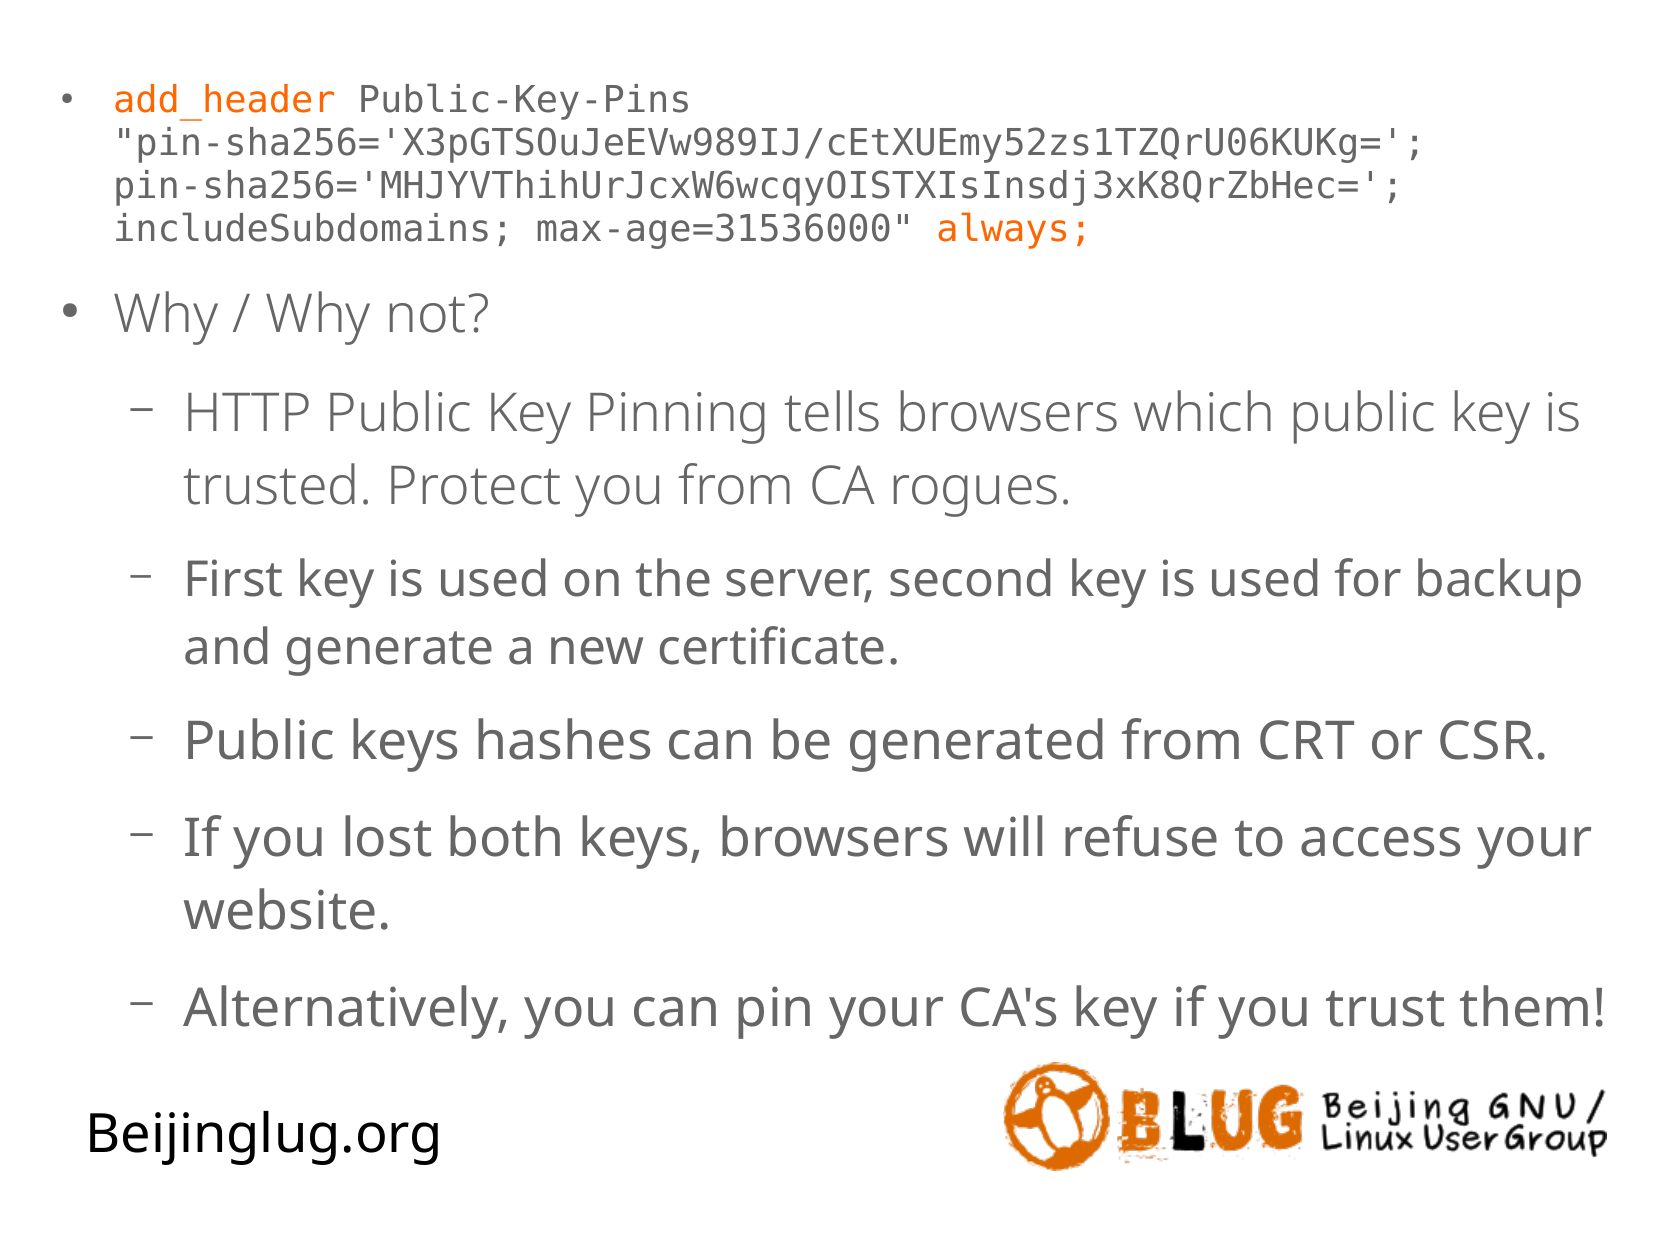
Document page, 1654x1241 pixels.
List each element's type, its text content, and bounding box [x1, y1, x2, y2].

picture [1003, 1070, 1607, 1171]
list add_header Public-Key-Pins "pin-sha256='X3pGTSOuJeEVw989IJ/cEtXUEmy52zs1TZQrU06KUKg='; pin-sha256='MHJYVThihUrJcxW6wcqyOISTXIsInsdj3xK8QrZbHec='; includeSubdomains; max-age=31536000" always; Why / Why not? HTTP Public Key Pinning tells browsers which public key is trusted. Protect you from CA rogues. First key is used on the server, second key is used for backup and generate a new certificate. Public keys hashes can be generated from CRT or CSR. If you lost both keys, browsers will refuse to access your website. Alternatively, you can pin your CA's key if you trust them! [42, 77, 1612, 1070]
